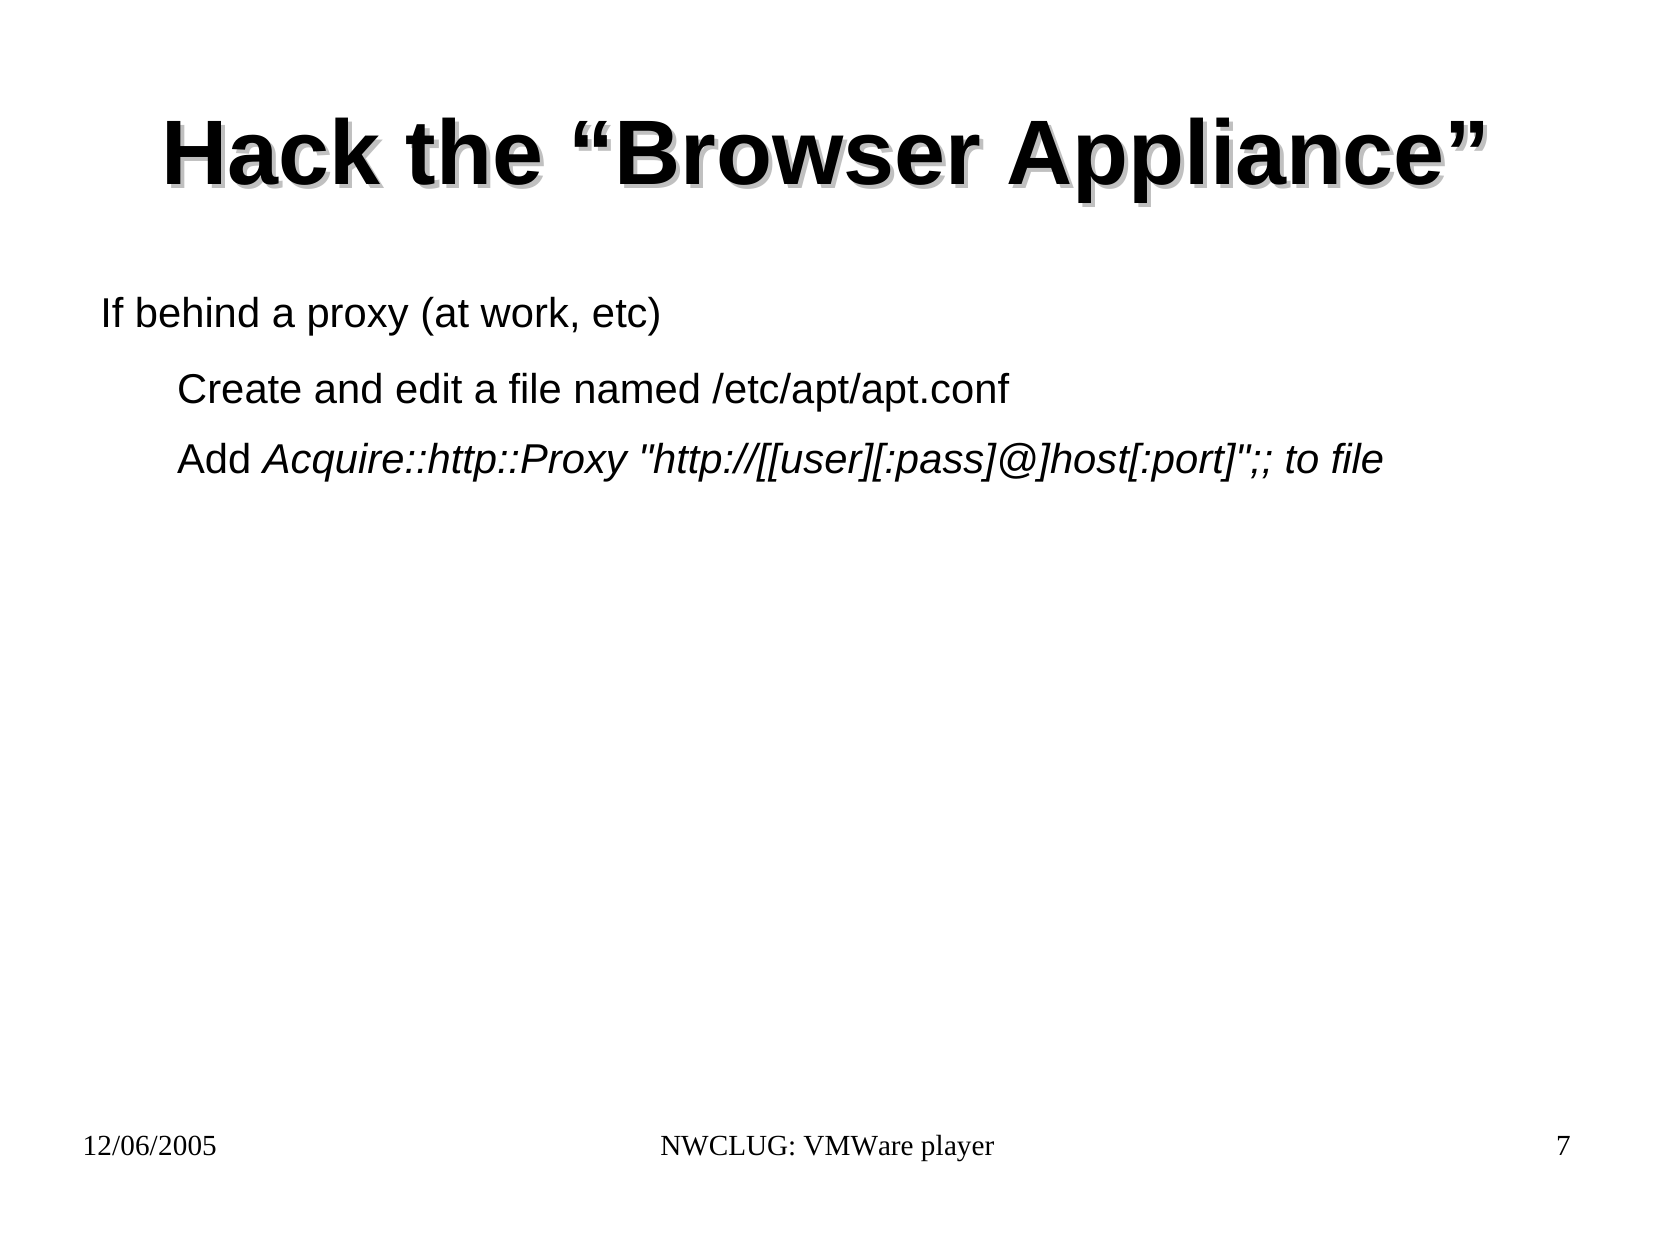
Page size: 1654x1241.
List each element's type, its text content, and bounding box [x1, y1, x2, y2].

list If behind a proxy (at work, etc) Create and edit a file named /etc/apt/apt.conf Add Acquire::http::Proxy "http://[[user][:pass]@]host[:port]";; to file [82, 290, 1571, 1174]
title Hack the “Browser Appliance” [82, 49, 1571, 257]
